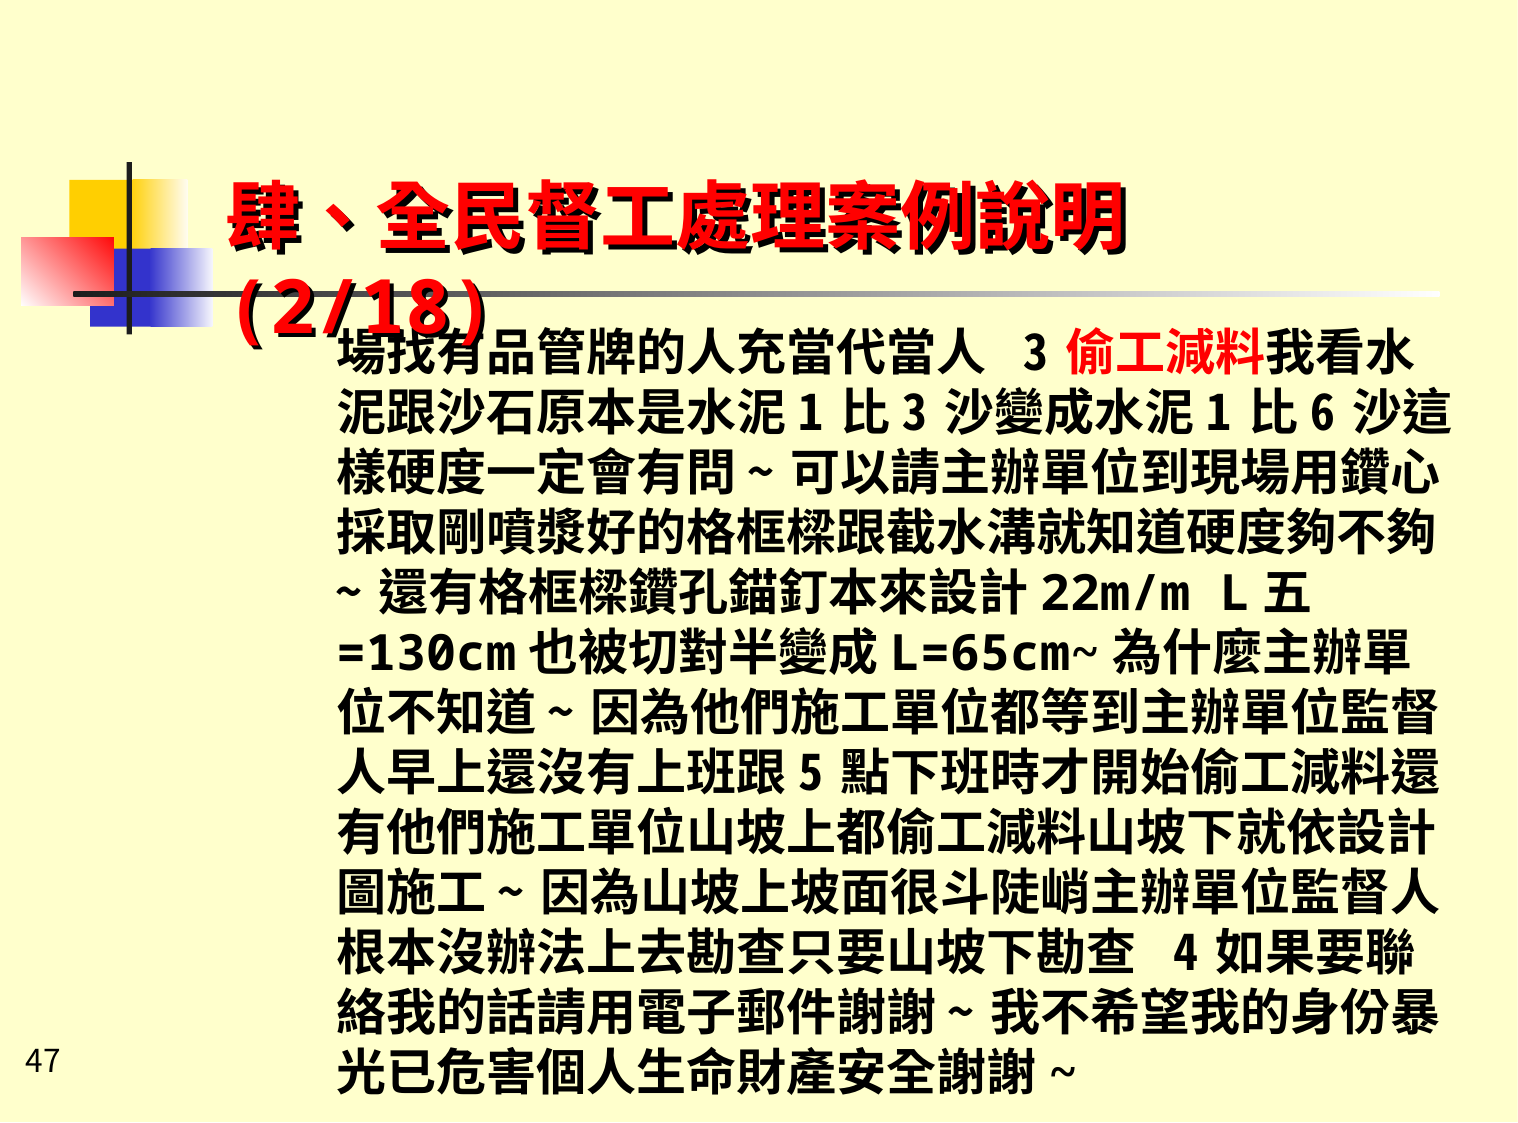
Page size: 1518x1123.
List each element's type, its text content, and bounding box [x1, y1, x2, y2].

text_box 肆、全民督工處理案例說明(2/18) [208, 160, 1386, 279]
text_box 場找有品管牌的人充當代當人 3偷工減料我看水泥跟沙石原本是水泥1比3沙變成水泥1比6沙這樣硬度一定會有問~可以請主辦單位到現場用鑽心採取剛噴漿好的格框樑跟截水溝就知道硬度夠不夠~還有格框樑鑽孔錨釘本來設計22m/m L五=130cm也被切對半變成L=65cm~為什麼主辦單位不知道~因為他們施工單位都等到主辦單位監督人早上還沒有上班跟5點下班時才開始偷工減料還有他們施工單位山坡上都偷工減料山坡下就依設計圖施工~因為山坡上坡面很斗陡峭主辦單位監督人根本沒辦法上去勘查只要山坡下勘查 4如果要聯絡我的話請用電子郵件謝謝~我不希望我的身份暴光已危害個人生命財產安全謝謝~ [321, 312, 1470, 1109]
text_box <編號> [0, 1032, 78, 1096]
